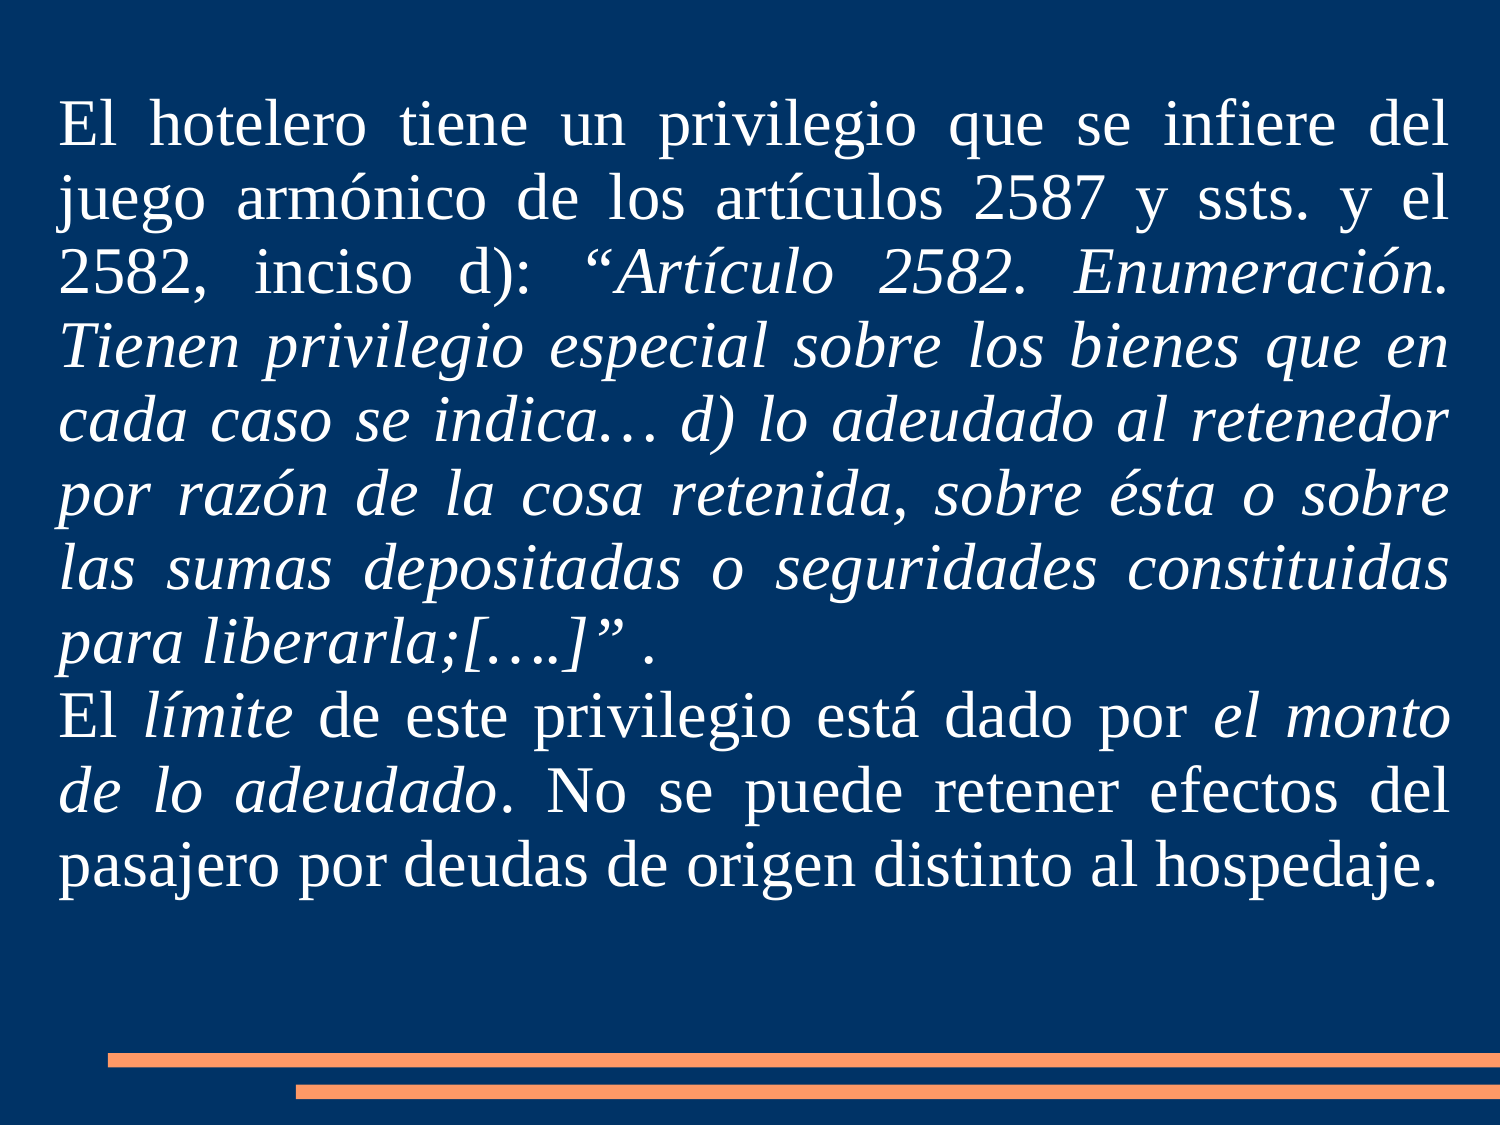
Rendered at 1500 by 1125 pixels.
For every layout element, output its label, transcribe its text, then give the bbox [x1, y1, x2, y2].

subtitle El hotelero tiene un privilegio que se infiere del juego armónico de los artículos 2587 y ssts. y el 2582, inciso d): “Artículo 2582. Enumeración. Tienen privilegio especial sobre los bienes que en cada caso se indica… d) lo adeudado al retenedor por razón de la cosa retenida, sobre ésta o sobre las sumas depositadas o seguridades constituidas para liberarla;[….]” . El límite de este privilegio está dado por el monto de lo adeudado. No se puede retener efectos del pasajero por deudas de origen distinto al hospedaje. [59, 41, 1453, 945]
